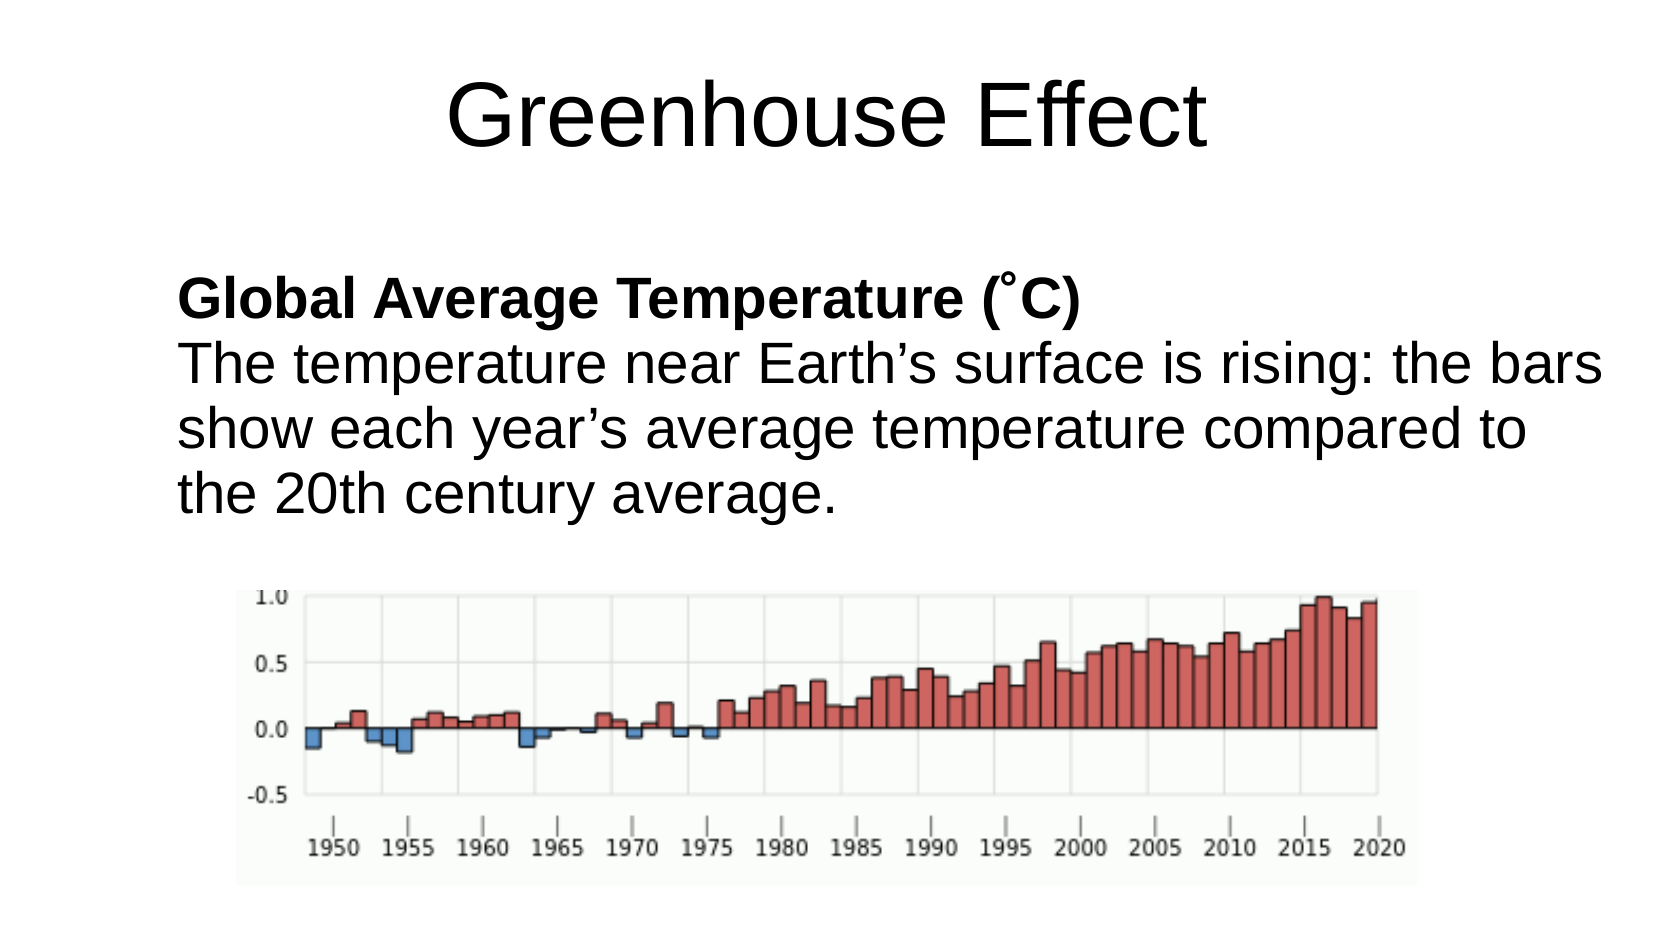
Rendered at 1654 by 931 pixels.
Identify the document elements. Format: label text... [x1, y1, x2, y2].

title Greenhouse Effect [82, 37, 1571, 193]
subtitle Global Average Temperature (˚C) The temperature near Earth’s surface is rising: the bars show each year’s average temperature compared to the 20th century average. [177, 265, 1607, 526]
picture [236, 590, 1418, 886]
